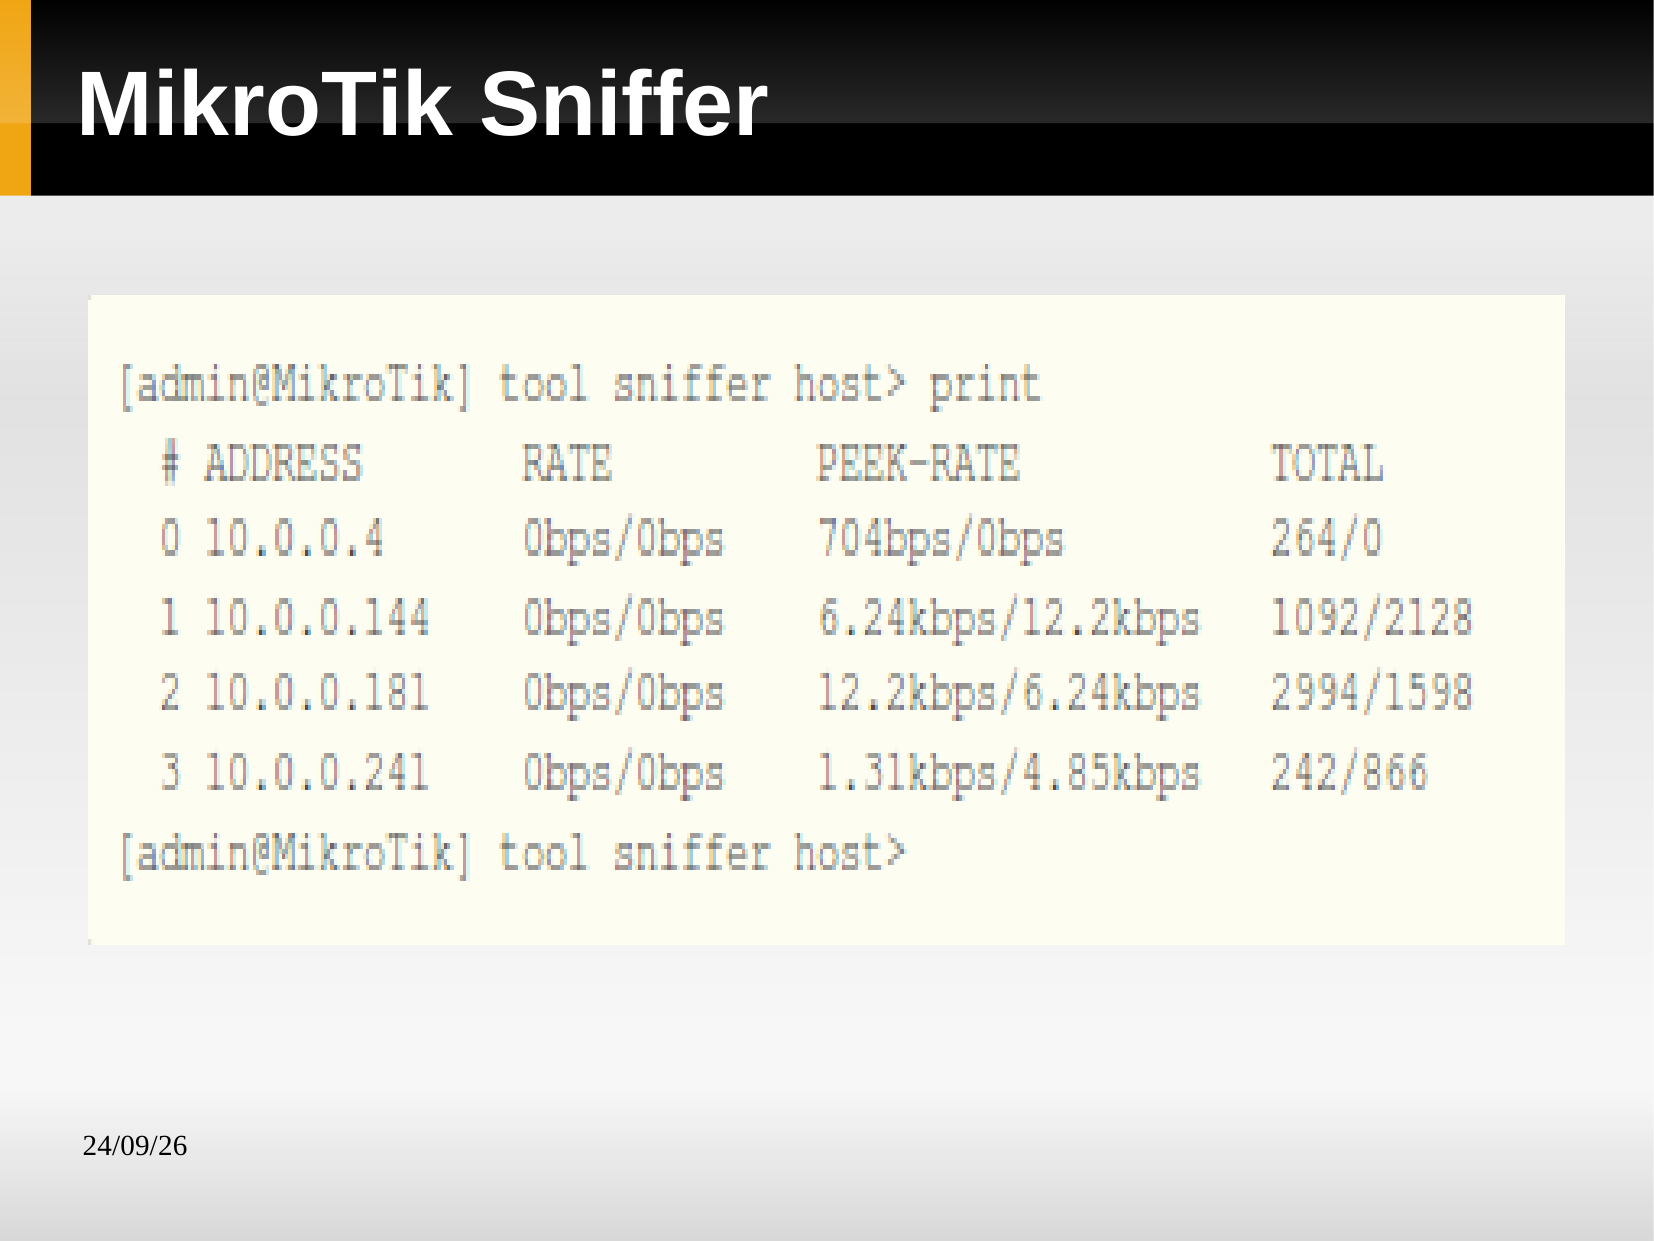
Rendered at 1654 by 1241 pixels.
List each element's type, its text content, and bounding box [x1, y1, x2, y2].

picture [0, 0, 1654, 1241]
title MikroTik Sniffer [76, 7, 1565, 200]
